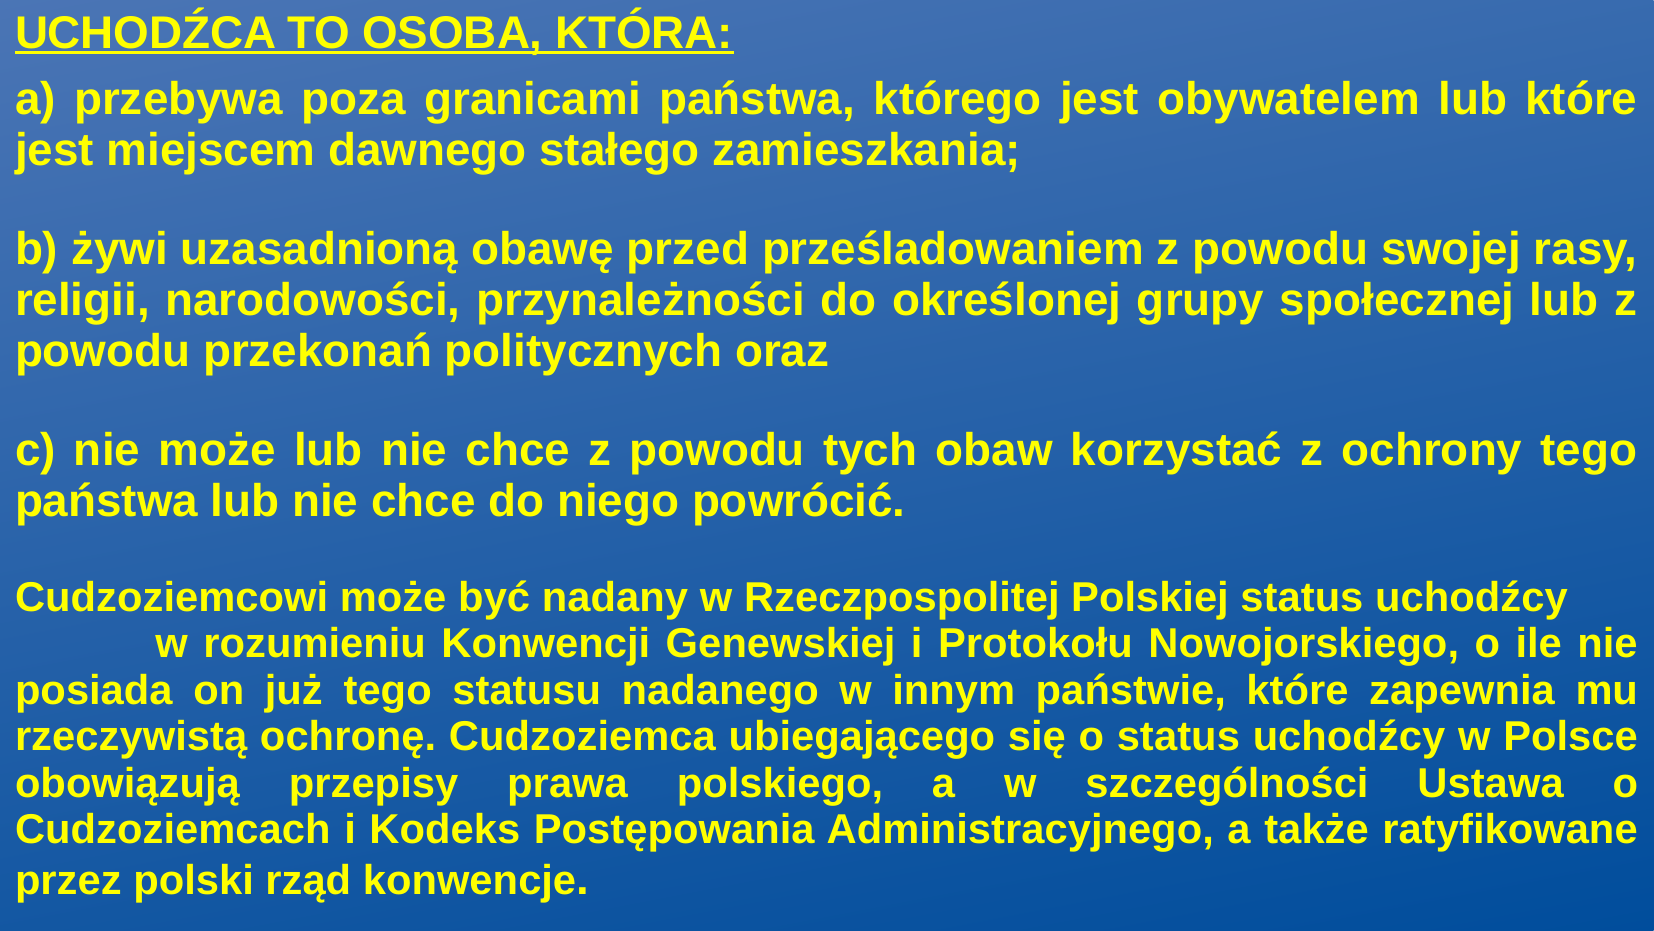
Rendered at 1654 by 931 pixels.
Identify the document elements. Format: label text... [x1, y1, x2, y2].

text_box UCHODŹCA TO OSOBA, KTÓRA: a) przebywa poza granicami państwa, którego jest obywatelem lub które jest miejscem dawnego stałego zamieszkania; b) żywi uzasadnioną obawę przed prześladowaniem z powodu swojej rasy, religii, narodowości, przynależności do określonej grupy społecznej lub z powodu przekonań politycznych oraz c) nie może lub nie chce z powodu tych obaw korzystać z ochrony tego państwa lub nie chce do niego powrócić. Cudzoziemcowi może być nadany w Rzeczpospolitej Polskiej status uchodźcy w rozumieniu Konwencji Genewskiej i Protokołu Nowojorskiego, o ile nie posiada on już tego statusu nadanego w innym państwie, które zapewnia mu rzeczywistą ochronę. Cudzoziemca ubiegającego się o status uchodźcy w Polsce obowiązują przepisy prawa polskiego, a w szczególności Ustawa o Cudzoziemcach i Kodeks Postępowania Administracyjnego, a także ratyfikowane przez polski rząd konwencje. [0, 0, 1654, 931]
